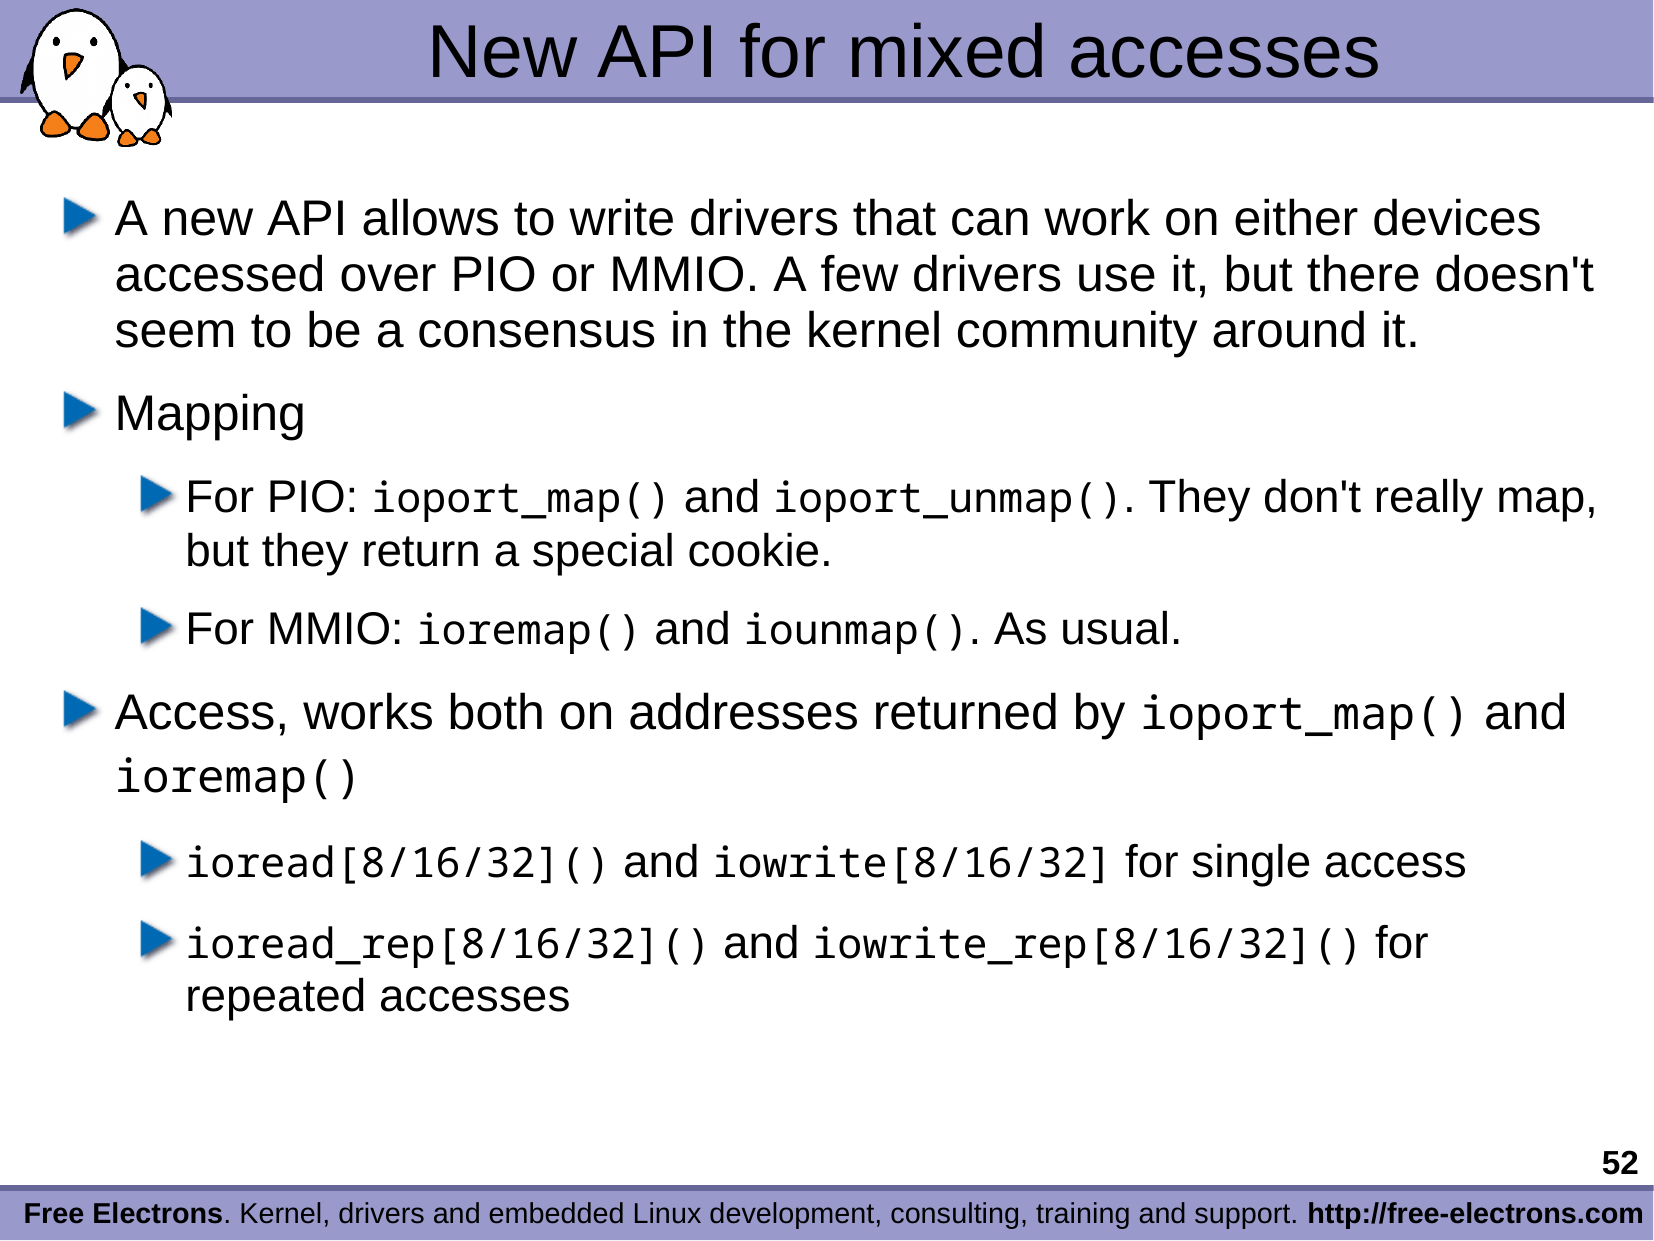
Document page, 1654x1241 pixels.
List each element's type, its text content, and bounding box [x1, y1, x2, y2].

list A new API allows to write drivers that can work on either devices accessed over PIO or MMIO. A few drivers use it, but there doesn't seem to be a consensus in the kernel community around it. Mapping For PIO: ioport_map() and ioport_unmap(). They don't really map, but they return a special cookie. For MMIO: ioremap() and iounmap(). As usual. Access, works both on addresses returned by ioport_map() and ioremap() ioread[8/16/32]() and iowrite[8/16/32] for single access ioread_rep[8/16/32]() and iowrite_rep[8/16/32]() for repeated accesses [43, 190, 1602, 1107]
picture [20, 8, 172, 147]
title New API for mixed accesses [178, 4, 1631, 98]
